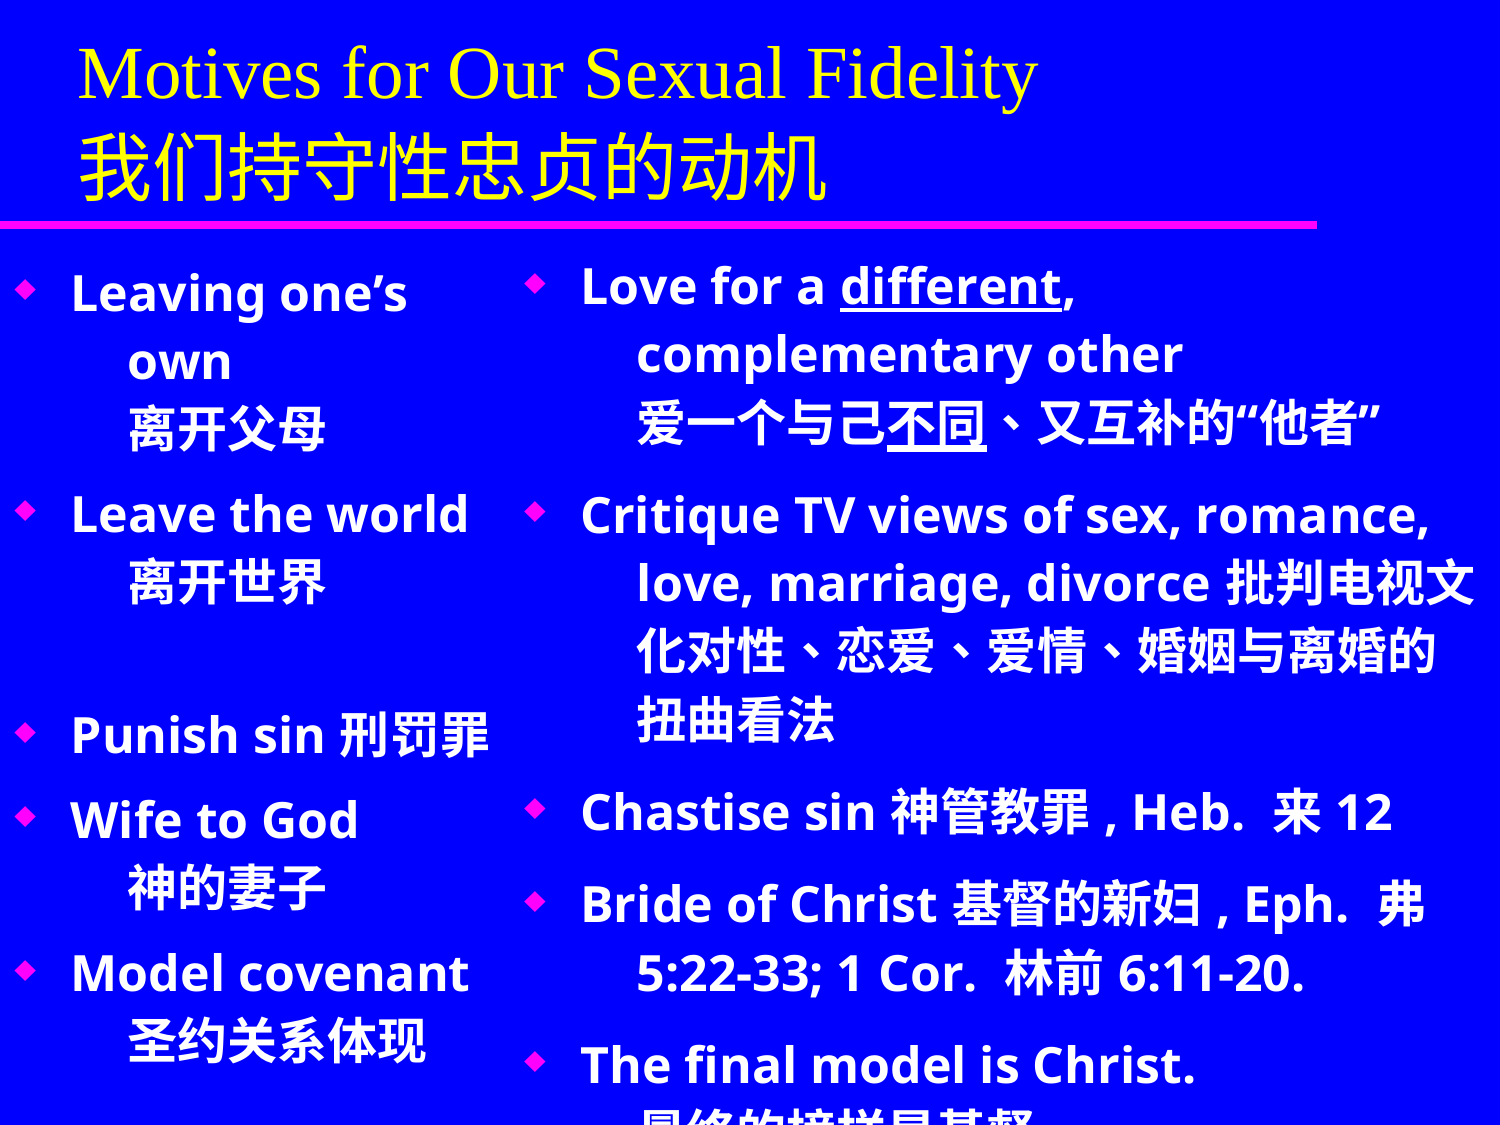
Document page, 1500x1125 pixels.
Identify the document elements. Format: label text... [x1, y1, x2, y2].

title Motives for Our Sexual Fidelity 我们持守性忠贞的动机 [62, 39, 1338, 225]
list Love for a different, complementary other 爱一个与己不同、又互补的“他者” Critique TV views of sex, romance, love, marriage, divorce批判电视文化对性、恋爱、爱情、婚姻与离婚的扭曲看法 Chastise sin神管教罪, Heb. 来12 Bride of Christ基督的新妇, Eph. 弗5:22-33; 1 Cor. 林前6:11-20. The final model is Christ. 最终的榜样是基督 [509, 243, 1500, 1021]
list Leaving one’s own 离开父母 Leave the world 离开世界 Punish sin刑罚罪 Wife to God 神的妻子 Model covenant 圣约关系体现 [0, 249, 510, 1125]
